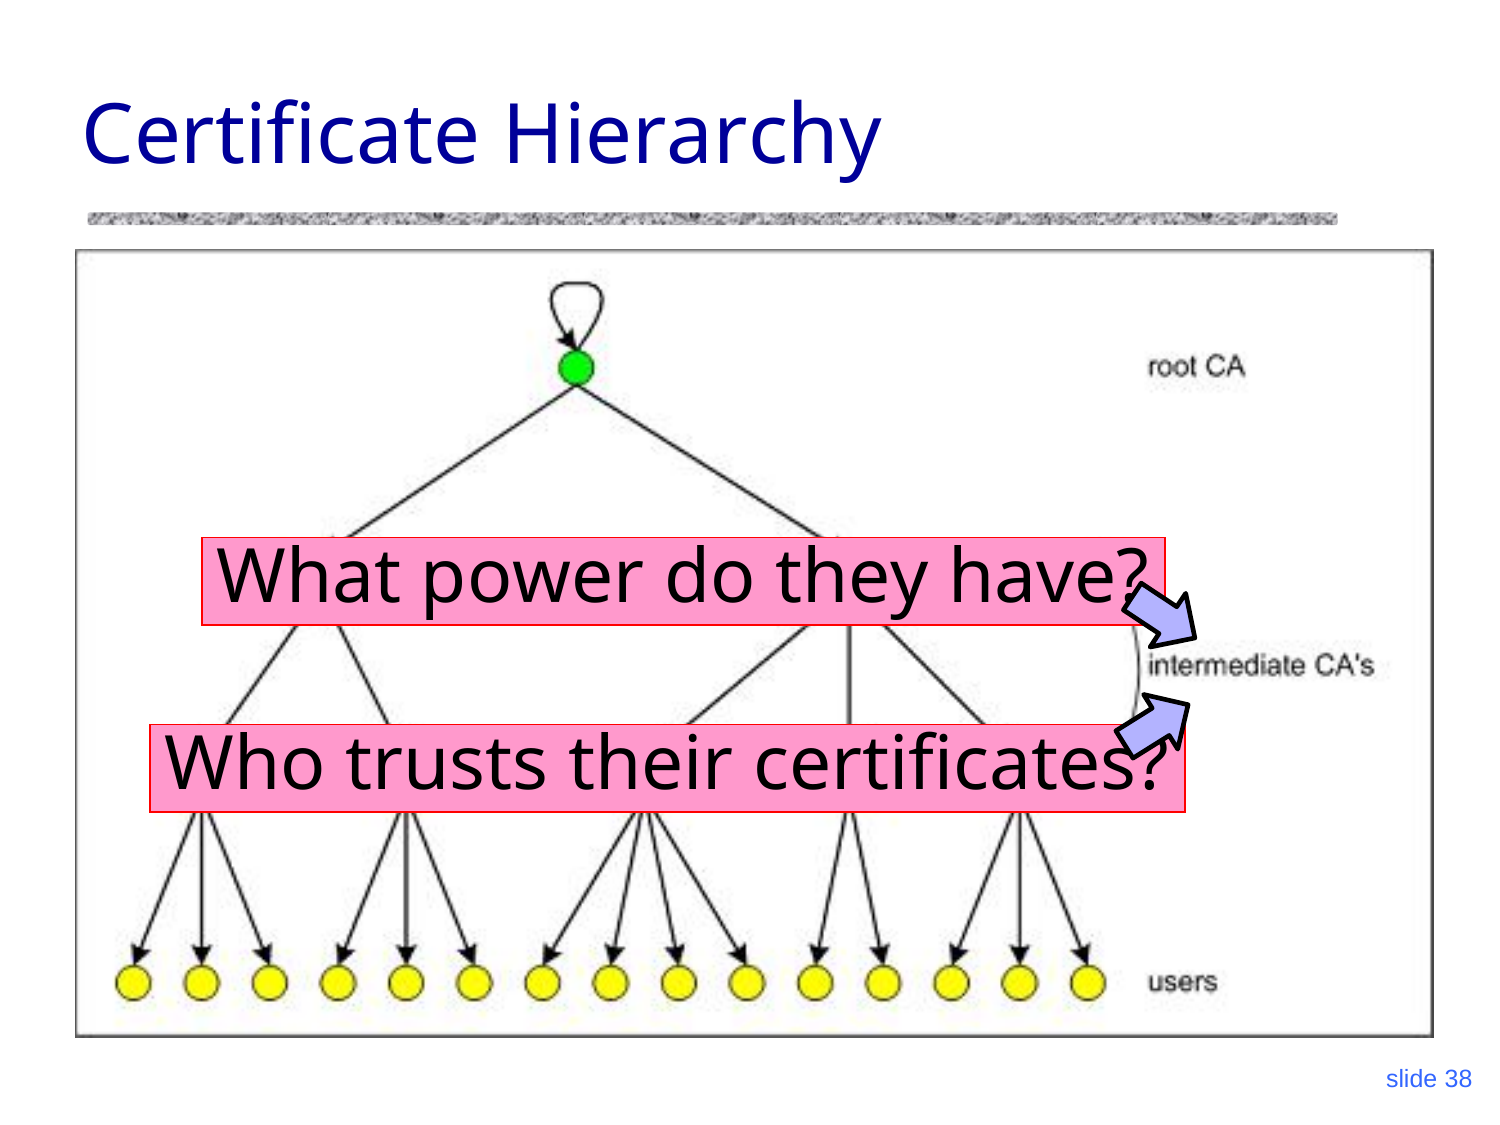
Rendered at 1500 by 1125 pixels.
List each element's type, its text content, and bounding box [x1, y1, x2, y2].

picture [87, 212, 1338, 226]
text_box What power do they have? [201, 537, 1165, 625]
text_box Who trusts their certificates? [150, 724, 1186, 813]
text_box [1123, 583, 1195, 648]
text_box [1115, 694, 1189, 759]
text_box slide <number> [1174, 1025, 1488, 1101]
picture [75, 249, 1434, 1038]
title Certificate Hierarchy [66, 37, 1342, 188]
